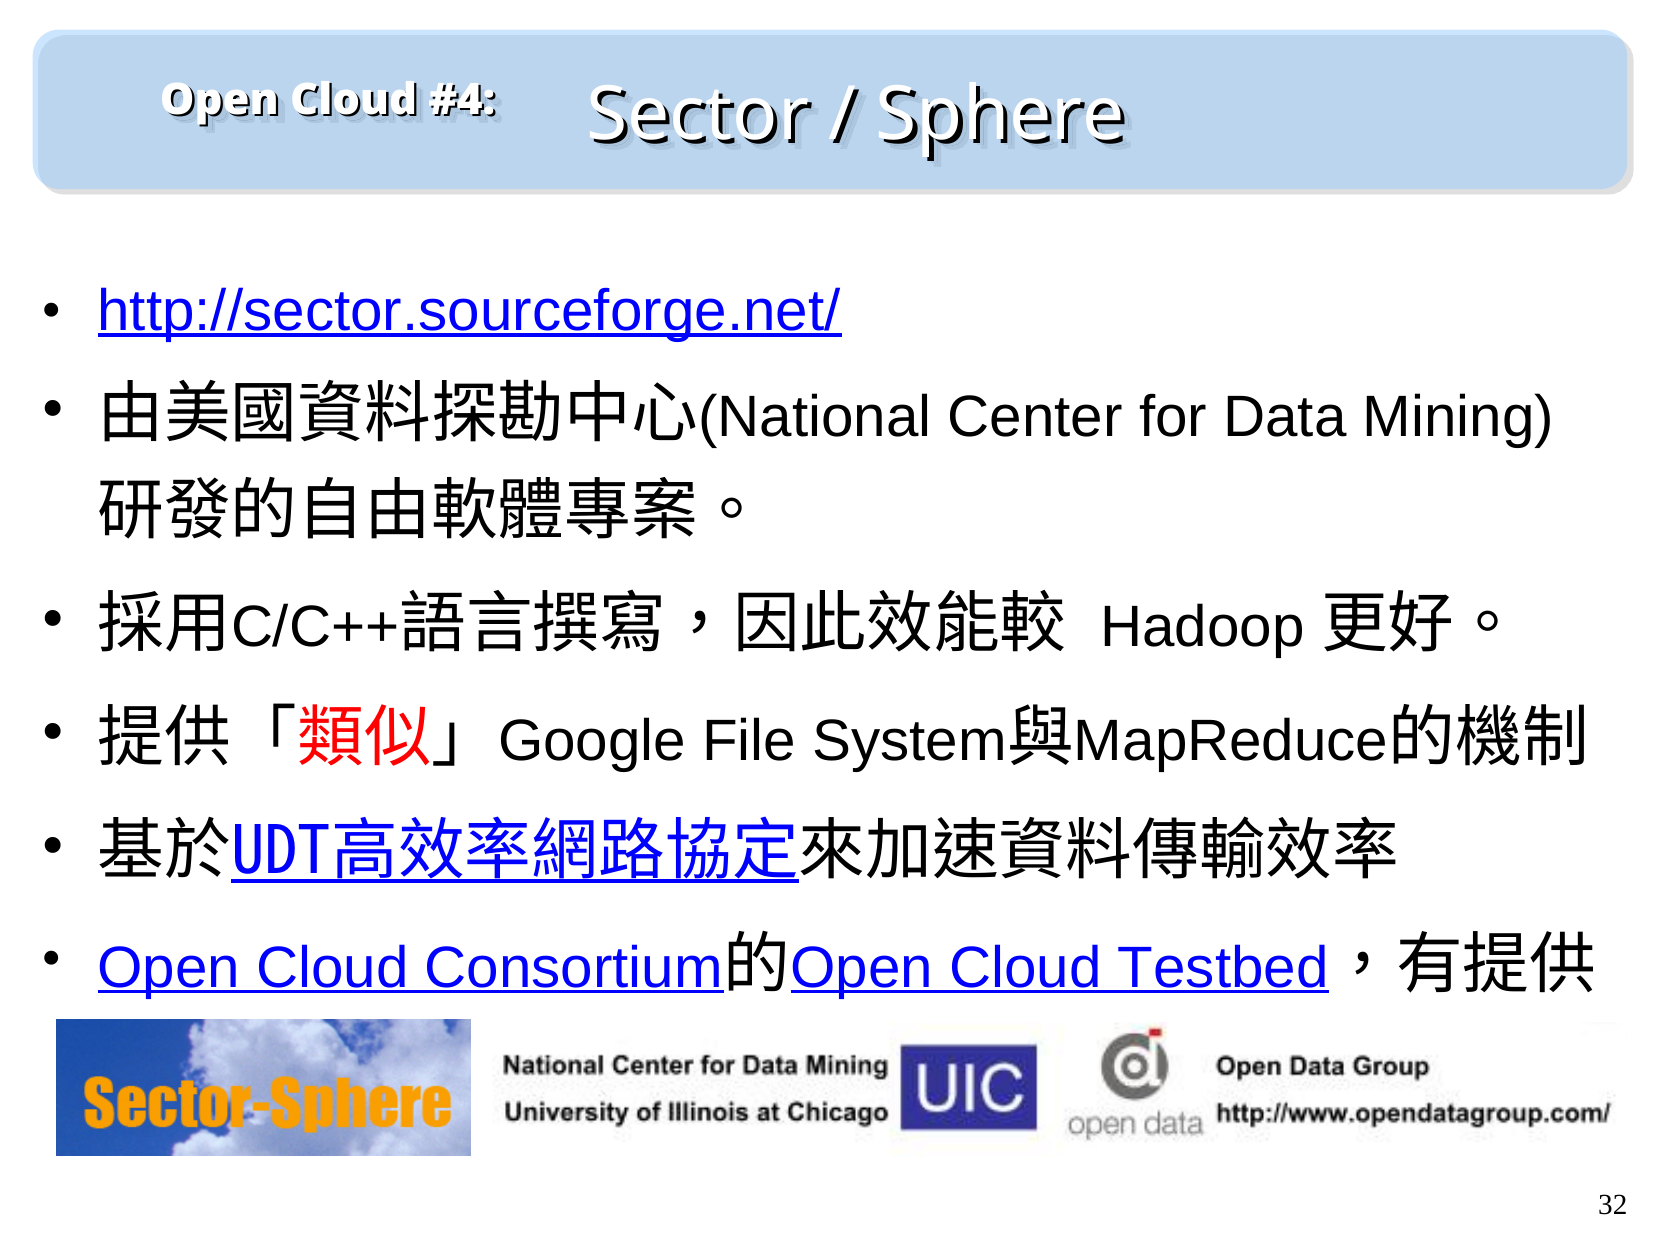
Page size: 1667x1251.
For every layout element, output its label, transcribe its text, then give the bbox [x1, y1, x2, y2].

text_box Open Cloud #4: Sector / Sphere [32, 29, 1628, 190]
picture [476, 1021, 1629, 1158]
list http://sector.sourceforge.net/ 由美國資料探勘中心(National Center for Data Mining)研發的自由軟體專案。 採用C/C++語言撰寫，因此效能較 Hadoop 更好。 提供「類似」Google File System與MapReduce的機制 基於UDT高效率網路協定來加速資料傳輸效率 Open Cloud Consortium的Open Cloud Testbed，有提供測試環境，並開發了MalStone效能評比軟體。 [41, 277, 1607, 1046]
picture [56, 1019, 471, 1156]
